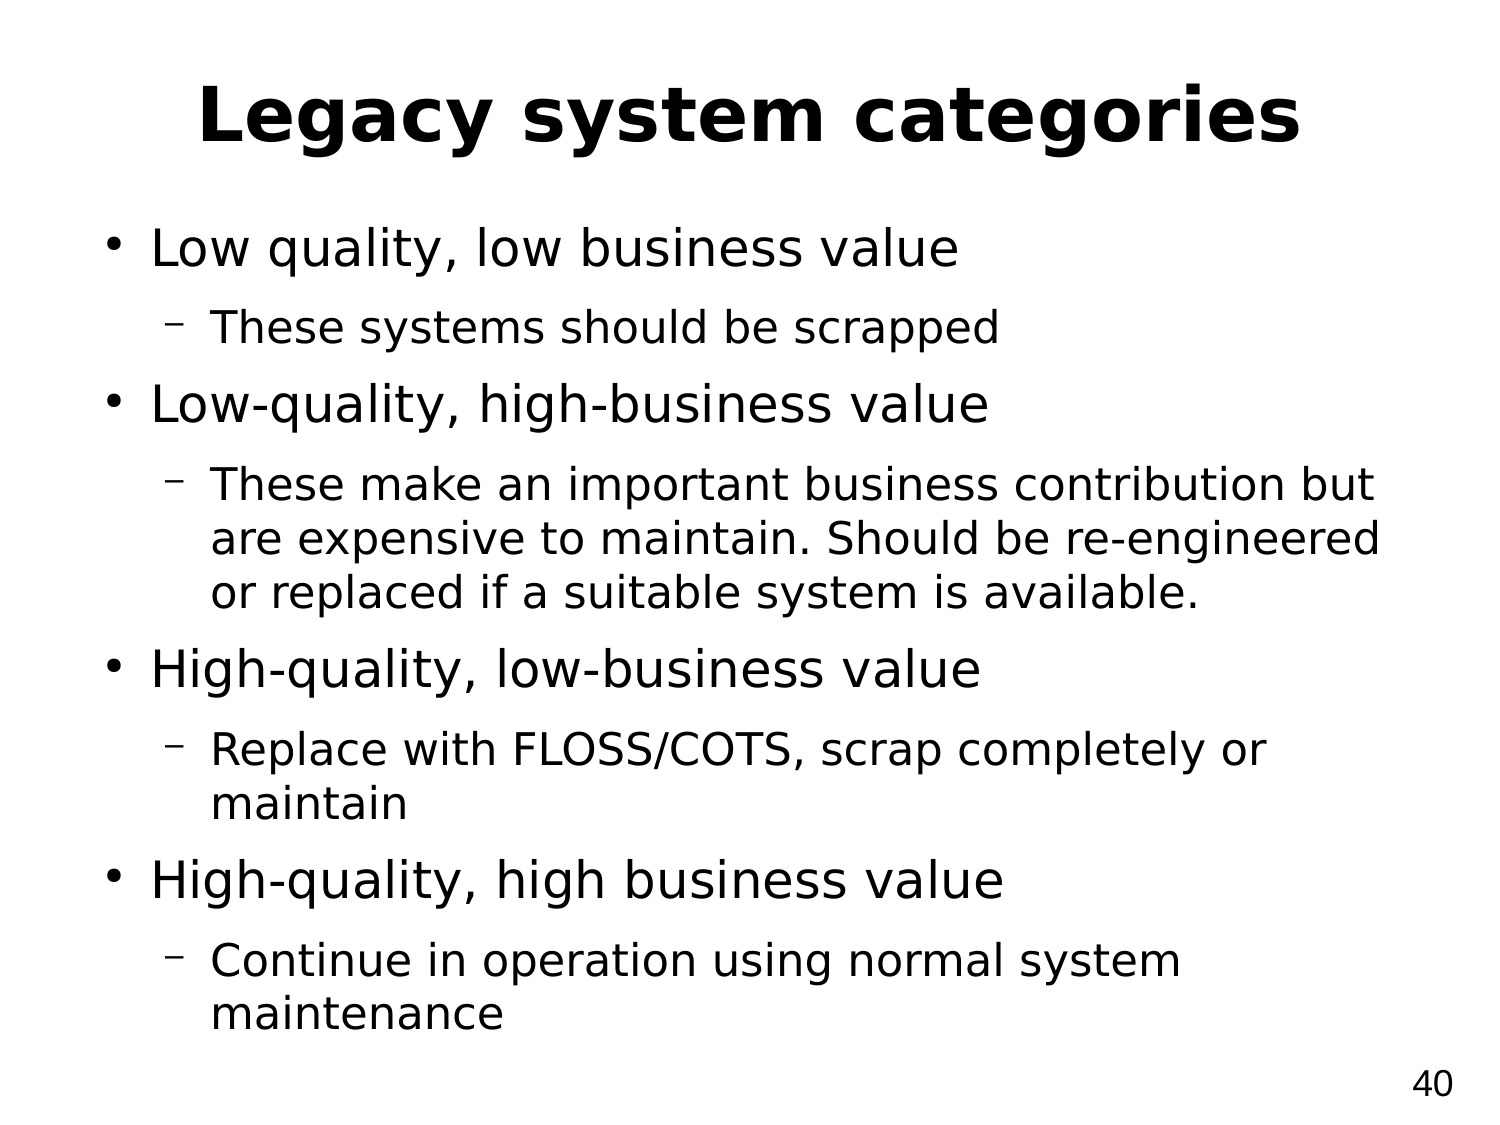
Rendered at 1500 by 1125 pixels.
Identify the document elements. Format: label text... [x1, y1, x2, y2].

list Low quality, low business value These systems should be scrapped Low-quality, high-business value These make an important business contribution but are expensive to maintain. Should be re-engineered or replaced if a suitable system is available. High-quality, low-business value Replace with FLOSS/COTS, scrap completely or maintain High-quality, high business value Continue in operation using normal system maintenance [75, 206, 1425, 1093]
title Legacy system categories [75, 44, 1425, 177]
